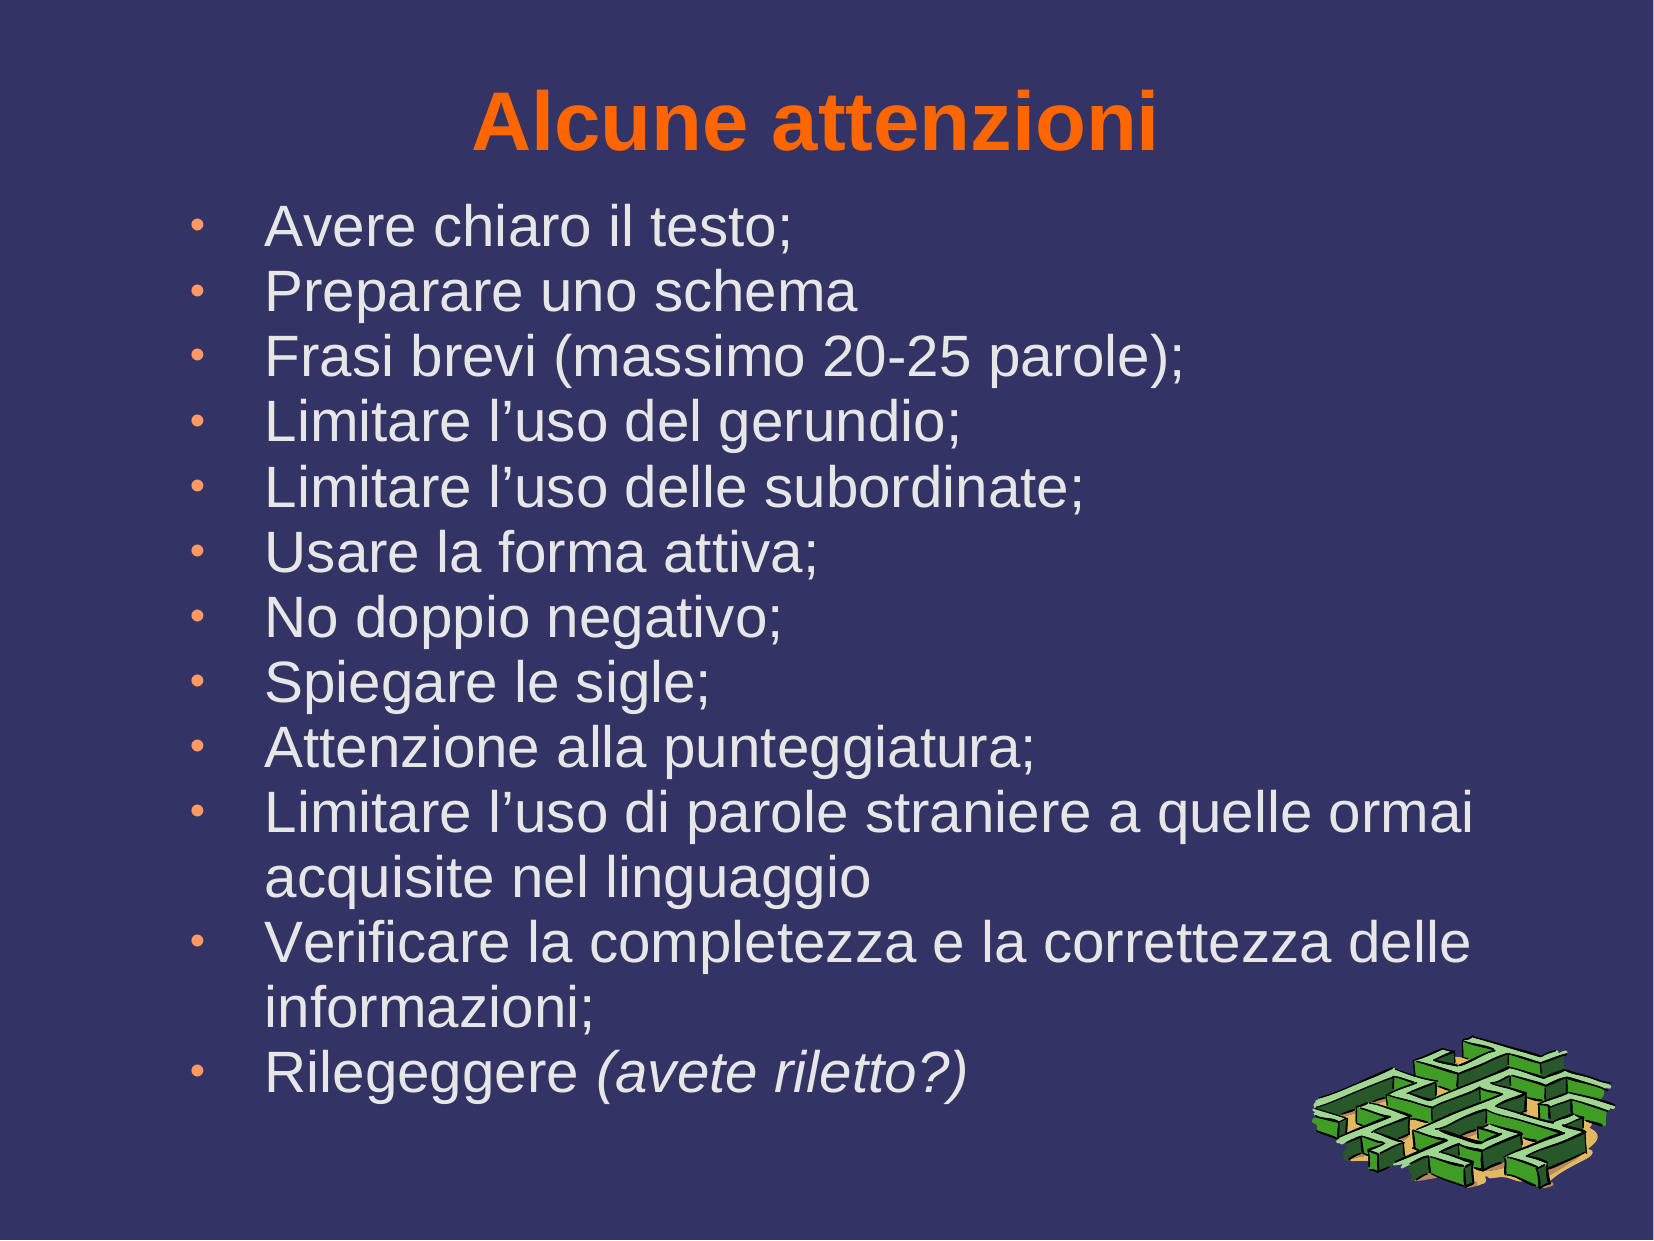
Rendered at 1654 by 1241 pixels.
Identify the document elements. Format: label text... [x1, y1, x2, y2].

text_box Avere chiaro il testo; Preparare uno schema Frasi brevi (massimo 20-25 parole); Limitare l’uso del gerundio; Limitare l’uso delle subordinate; Usare la forma attiva; No doppio negativo; Spiegare le sigle; Attenzione alla punteggiatura; Limitare l’uso di parole straniere a quelle ormai acquisite nel linguaggio Verificare la completezza e la correttezza delle informazioni; Rilegeggere (avete riletto?) [178, 194, 1570, 1241]
text_box Alcune attenzioni [121, 19, 1534, 227]
